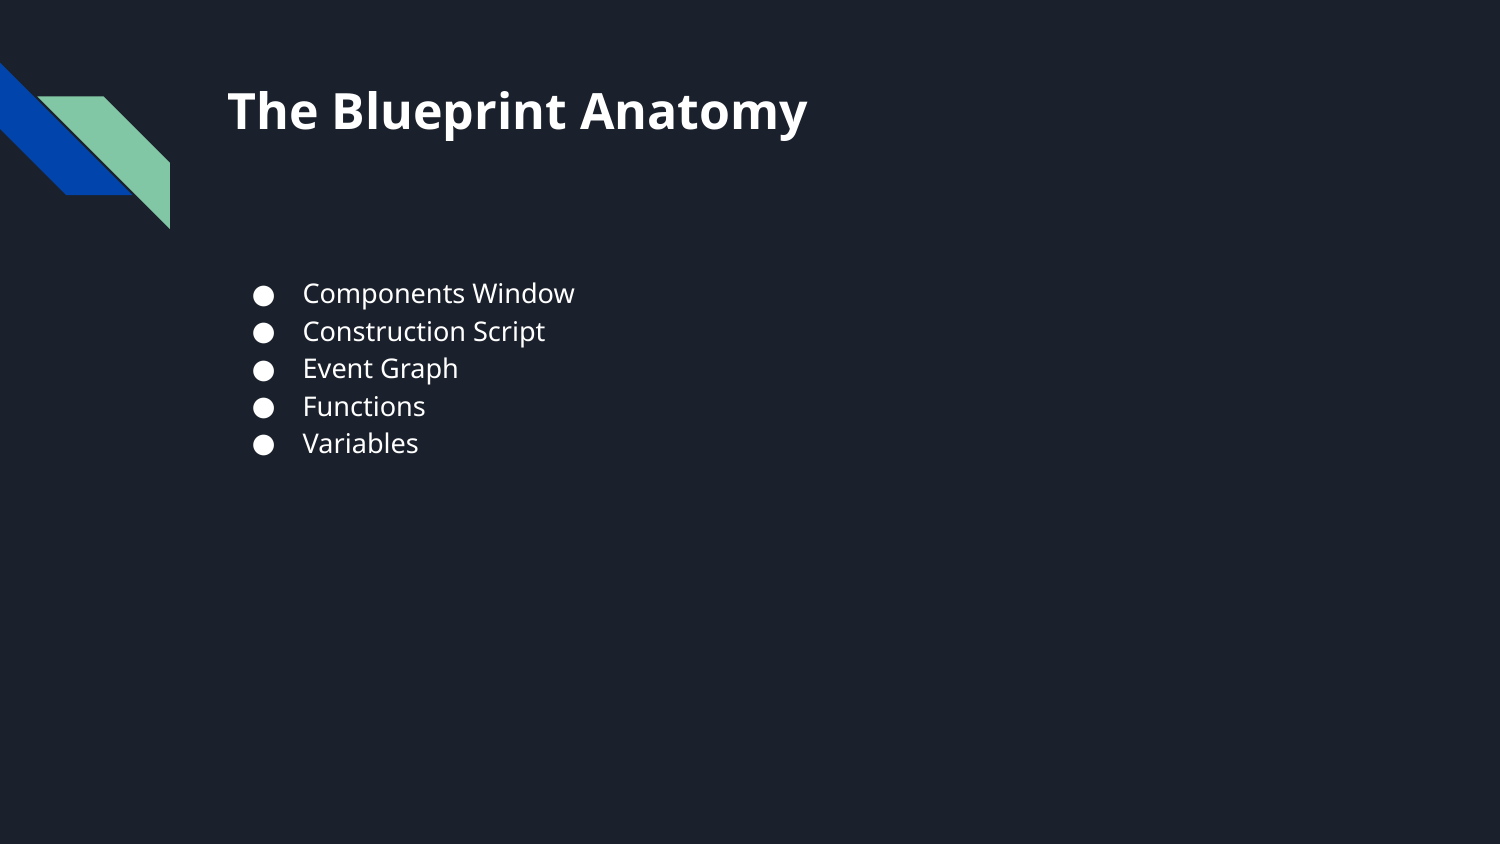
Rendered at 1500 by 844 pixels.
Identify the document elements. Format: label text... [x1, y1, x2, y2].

text_box Components Window Construction Script Event Graph Functions Variables [212, 257, 1368, 735]
text_box The Blueprint Anatomy [212, 64, 1368, 215]
